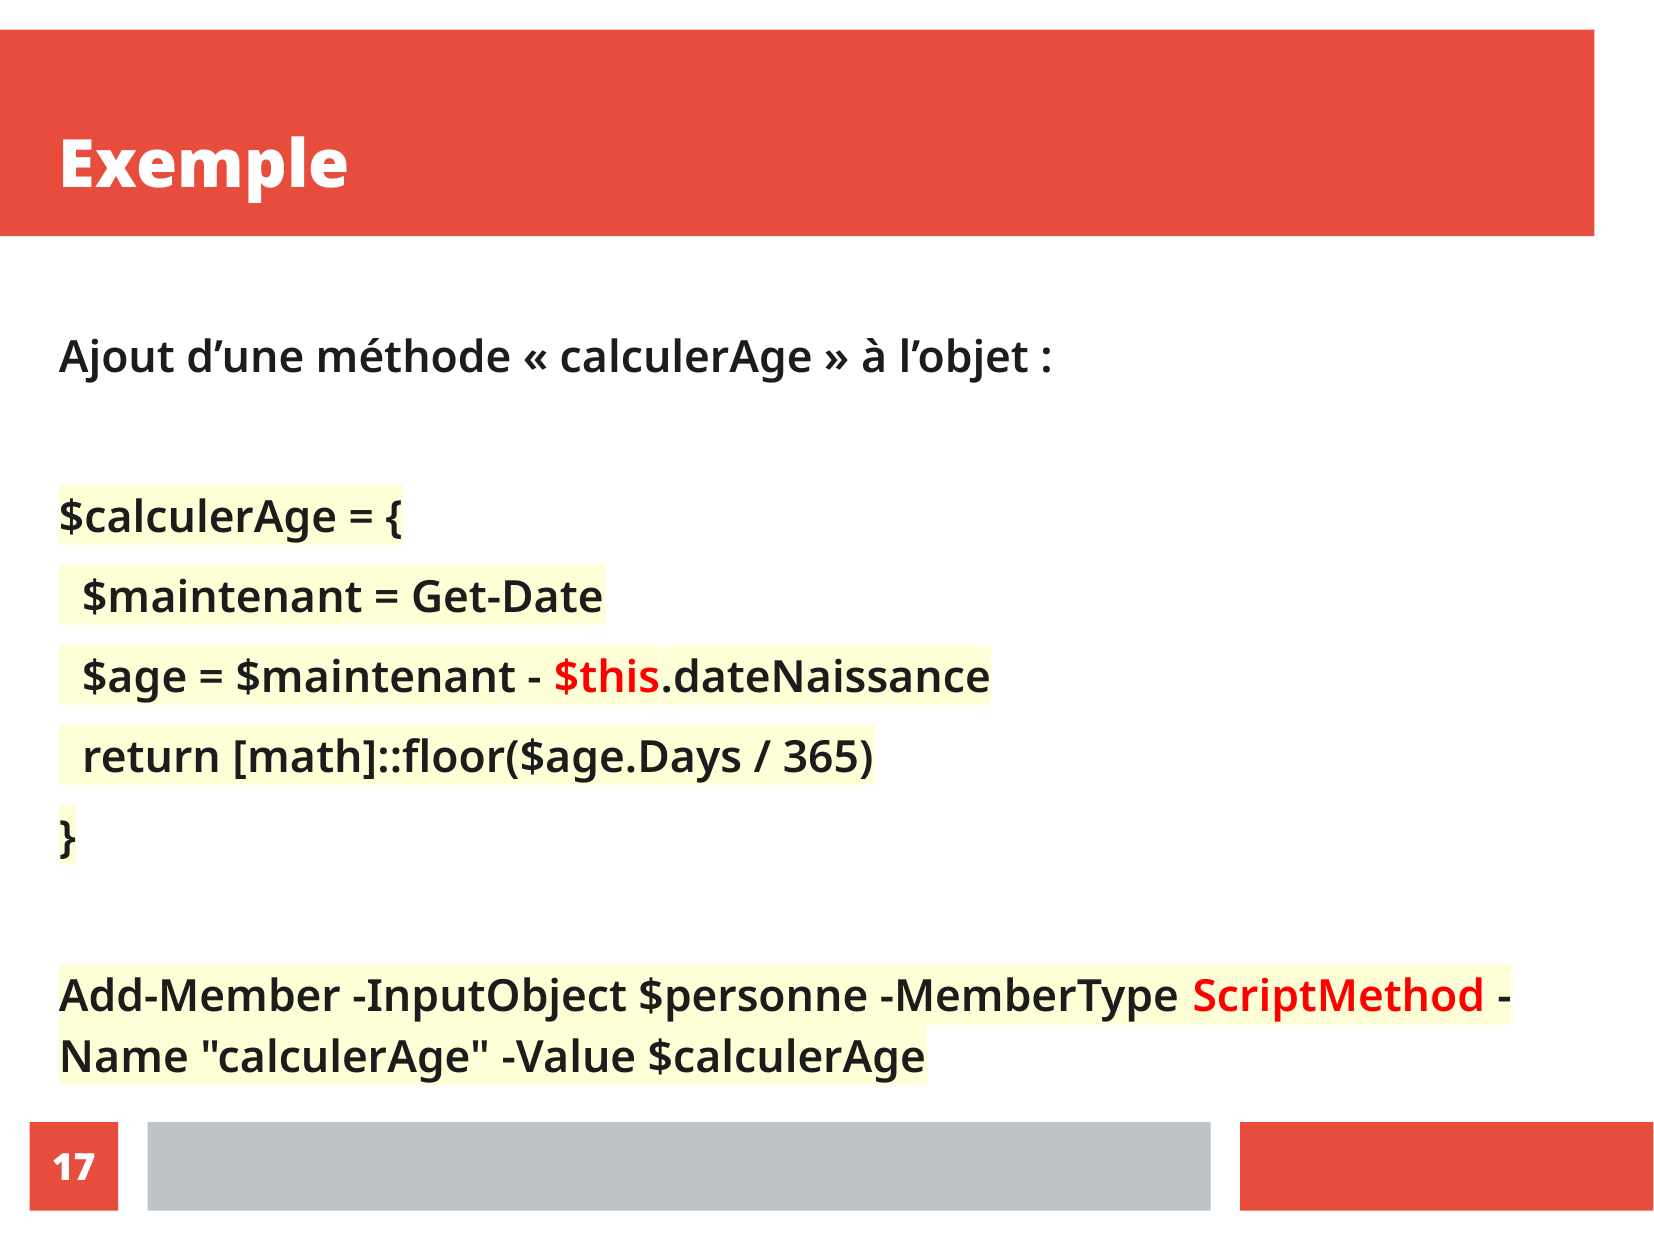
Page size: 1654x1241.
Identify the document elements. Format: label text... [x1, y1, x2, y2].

list Ajout d’une méthode « calculerAge » à l’objet : $calculerAge = { $maintenant = Get-Date $age = $maintenant - $this.dateNaissance return [math]::floor($age.Days / 365) } Add-Member -InputObject $personne -MemberType ScriptMethod -Name "calculerAge" -Value $calculerAge [59, 324, 1565, 1093]
title Exemple [59, 59, 1595, 207]
